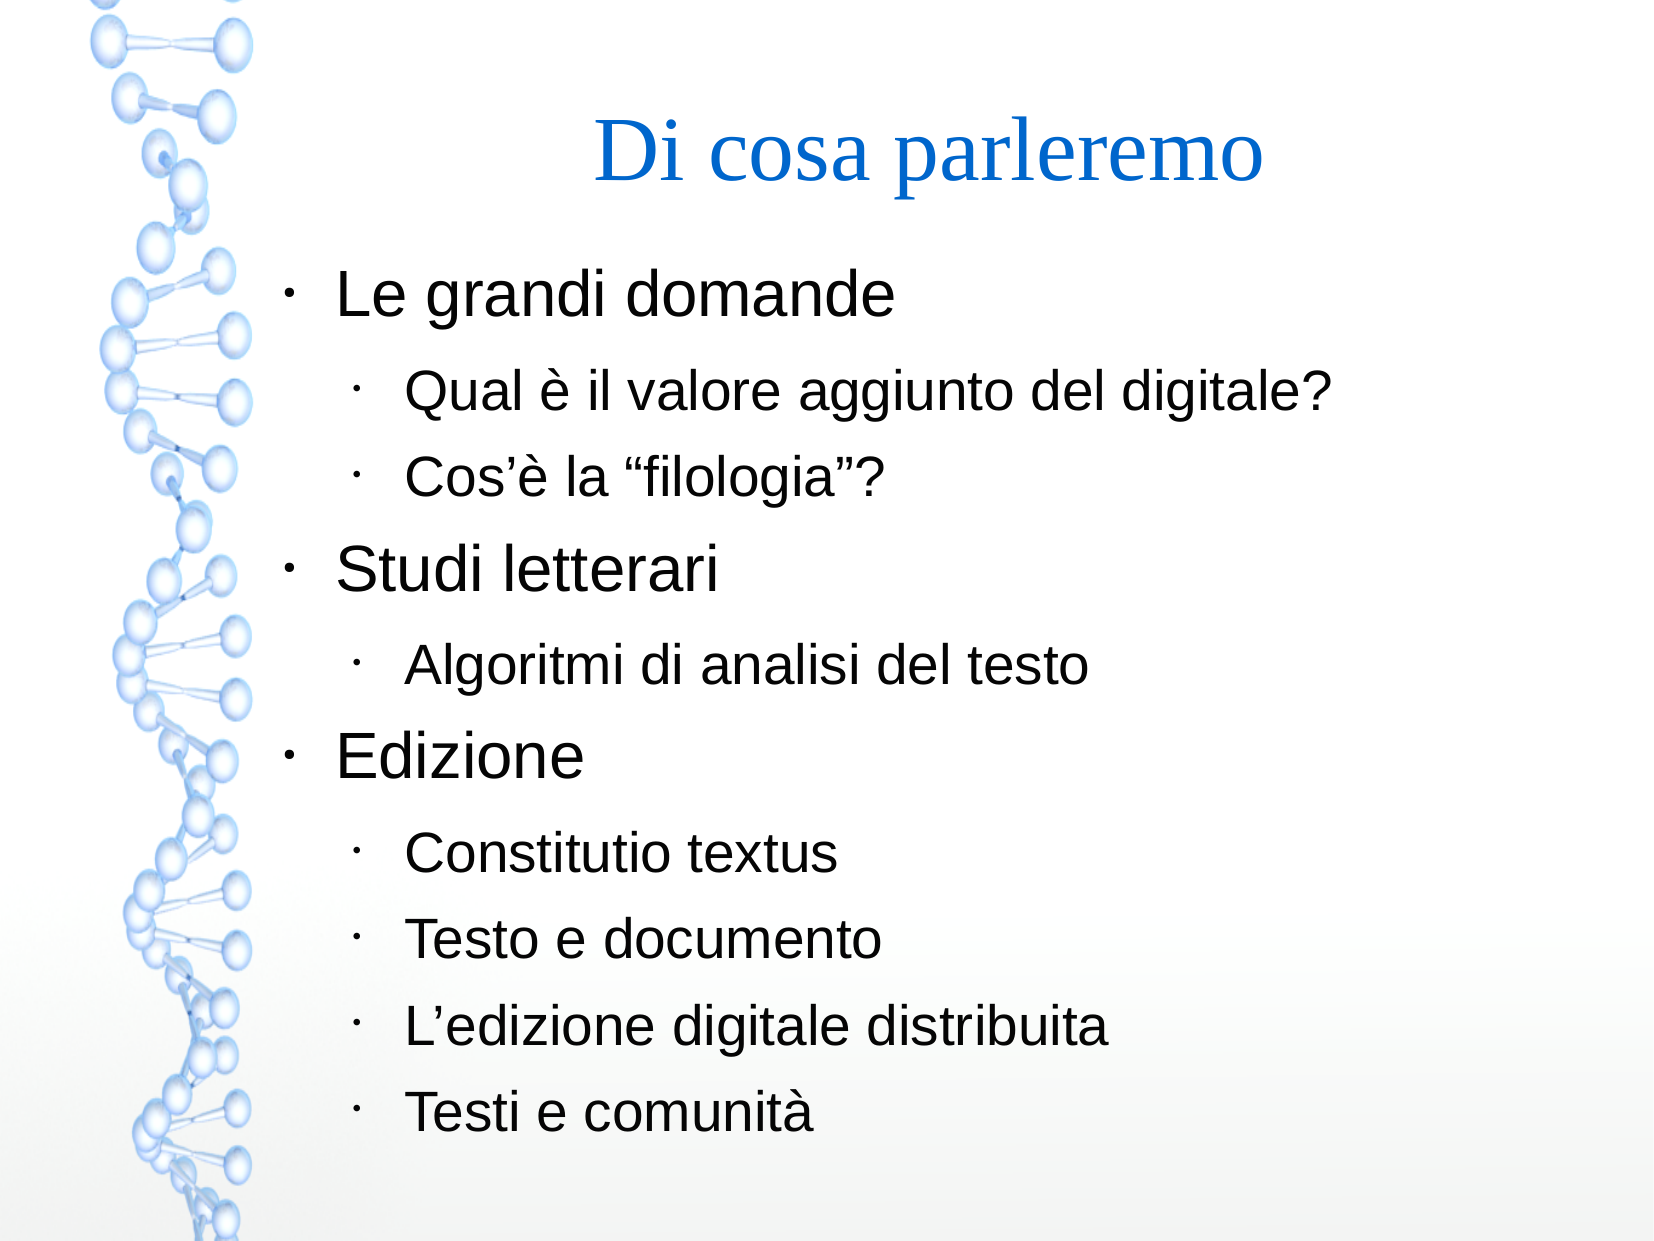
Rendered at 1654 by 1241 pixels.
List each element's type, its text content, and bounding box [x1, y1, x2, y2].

picture [0, 0, 1654, 1241]
list Le grandi domande Qual è il valore aggiunto del digitale? Cos’è la “filologia”? Studi letterari Algoritmi di analisi del testo Edizione Constitutio textus Testo e documento L’edizione digitale distribuita Testi e comunità [265, 257, 1595, 1152]
title Di cosa parleremo [265, 47, 1595, 252]
